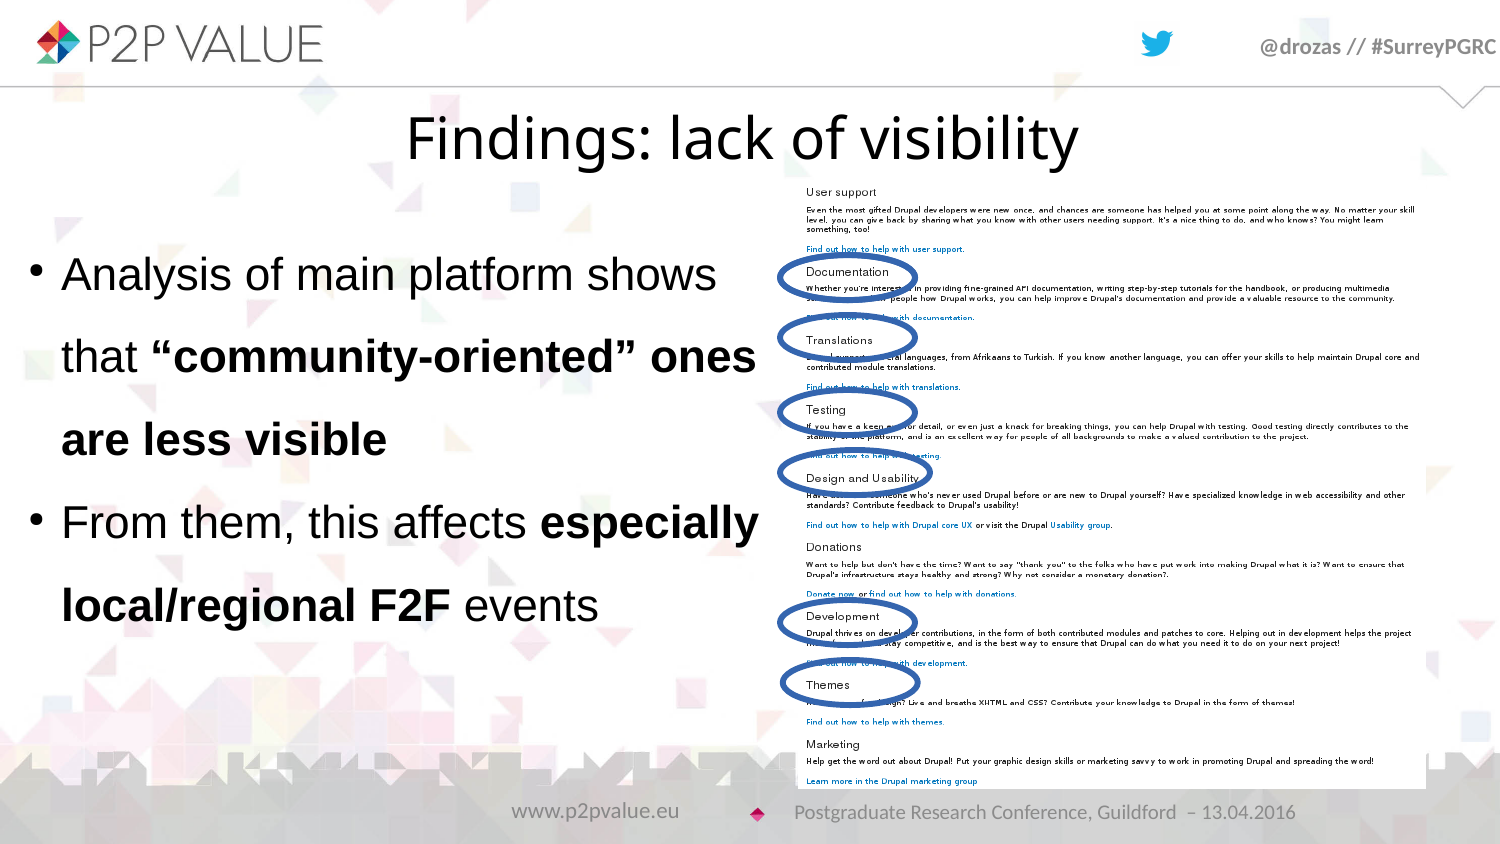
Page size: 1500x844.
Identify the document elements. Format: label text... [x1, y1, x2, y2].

picture [0, 0, 1500, 844]
title Findings: lack of visibility [0, 92, 1486, 181]
text_box @drozas // #SurreyPGRC [1155, 15, 1500, 76]
subtitle Analysis of main platform shows that “community-oriented” ones are less visible From them, this affects especially local/regional F2F events [15, 210, 781, 766]
text_box www.p2pvalue.eu [505, 789, 724, 829]
text_box Postgraduate Research Conference, Guildford – 13.04.2016 [780, 788, 1474, 834]
